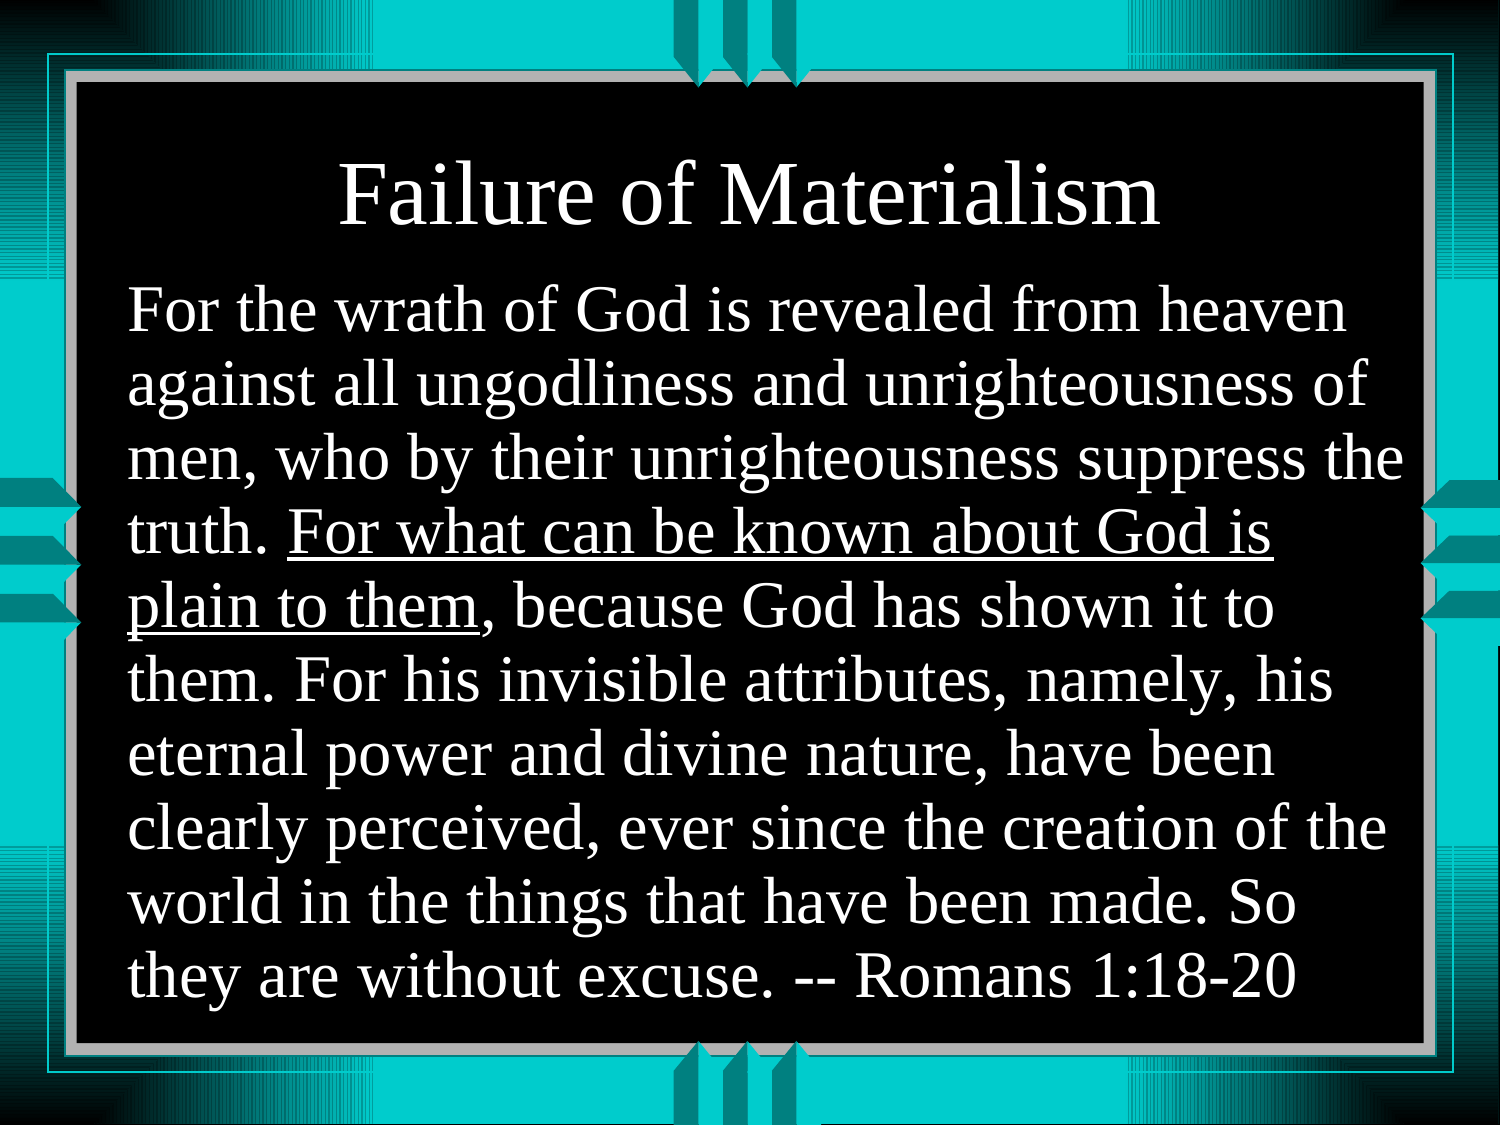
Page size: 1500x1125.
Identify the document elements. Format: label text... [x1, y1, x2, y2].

text_box For the wrath of God is revealed from heaven against all ungodliness and unrighteousness of men, who by their unrighteousness suppress the truth. For what can be known about God is plain to them, because God has shown it to them. For his invisible attributes, namely, his eternal power and divine nature, have been clearly perceived, ever since the creation of the world in the things that have been made. So they are without excuse. -- Romans 1:18-20 [112, 264, 1426, 1020]
title Failure of Materialism [112, 99, 1388, 264]
